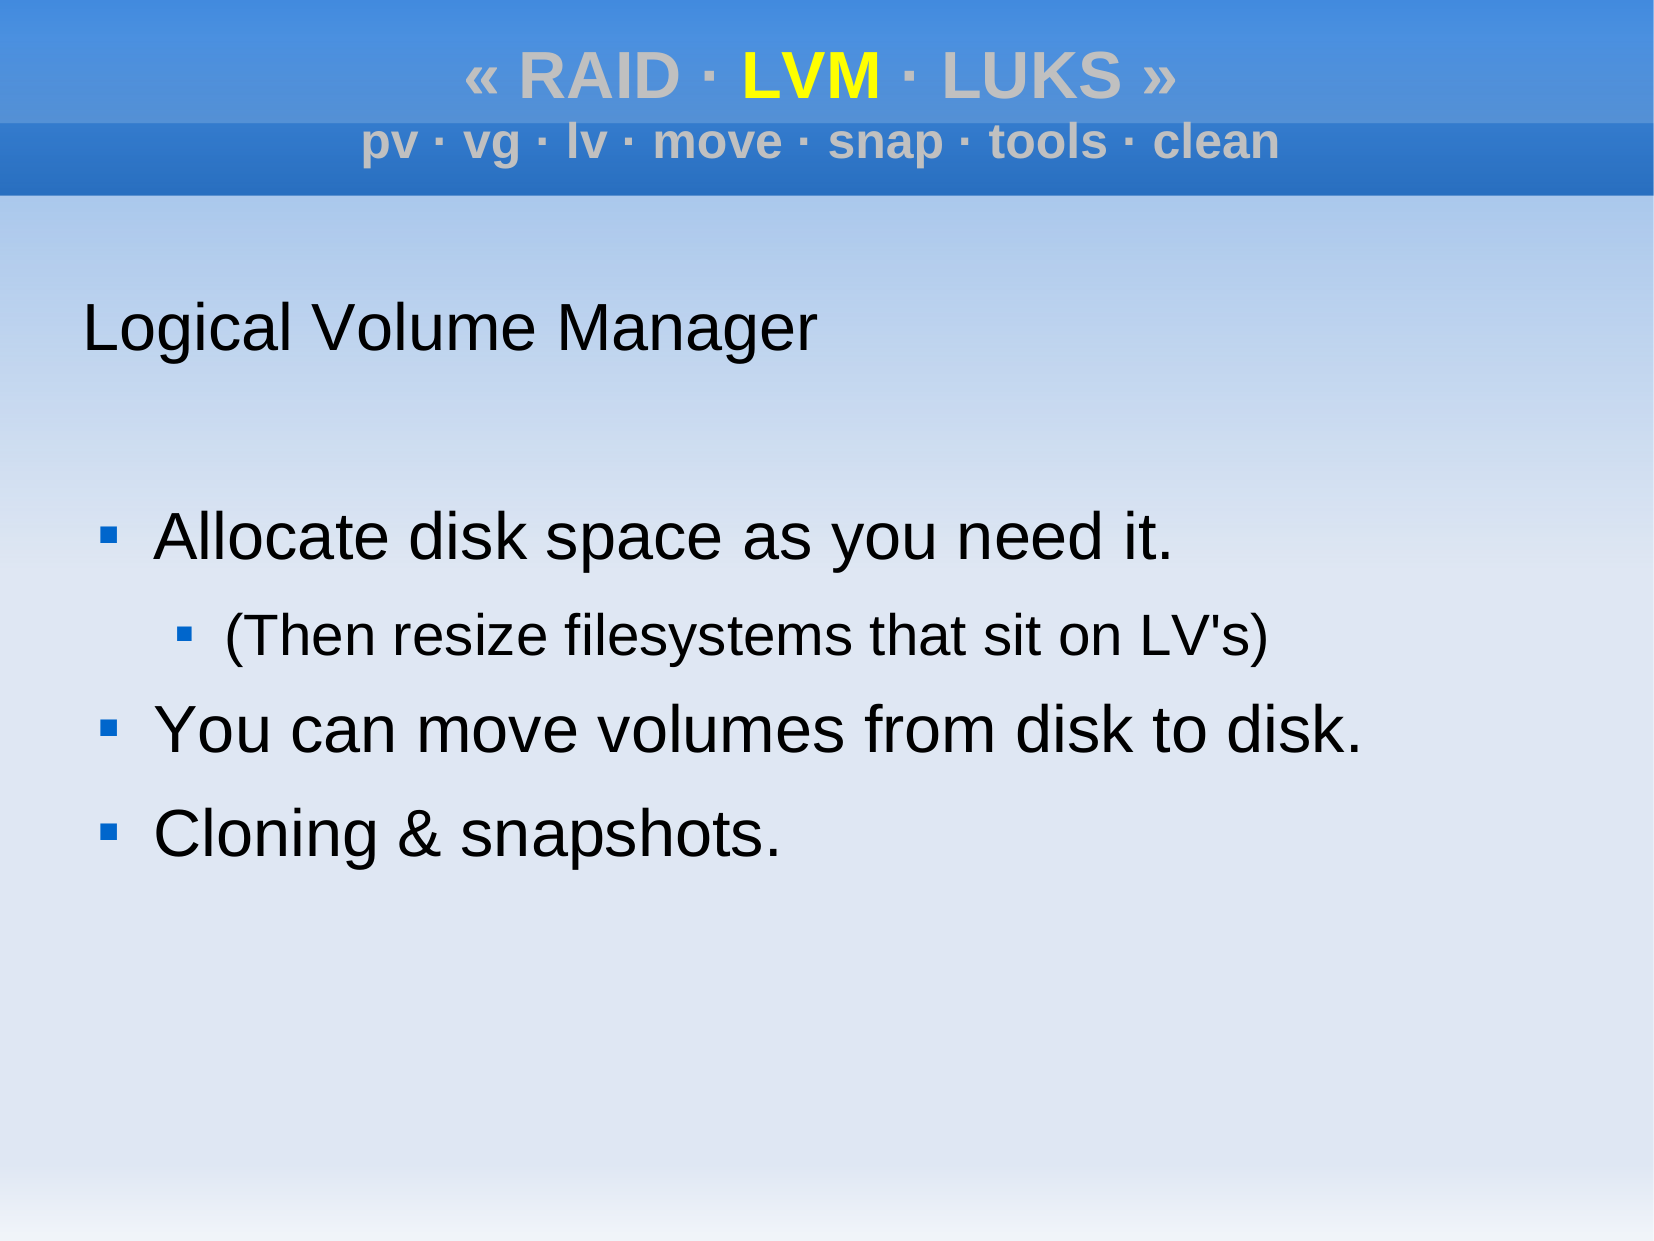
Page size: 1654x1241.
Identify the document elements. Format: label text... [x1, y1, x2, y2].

picture [0, 0, 1654, 1241]
list Logical Volume Manager Allocate disk space as you need it. (Then resize filesystems that sit on LV's) You can move volumes from disk to disk. Cloning & snapshots. [82, 290, 1571, 1109]
title « RAID · LVM · LUKS » pv · vg · lv · move · snap · tools · clean [76, 0, 1565, 208]
